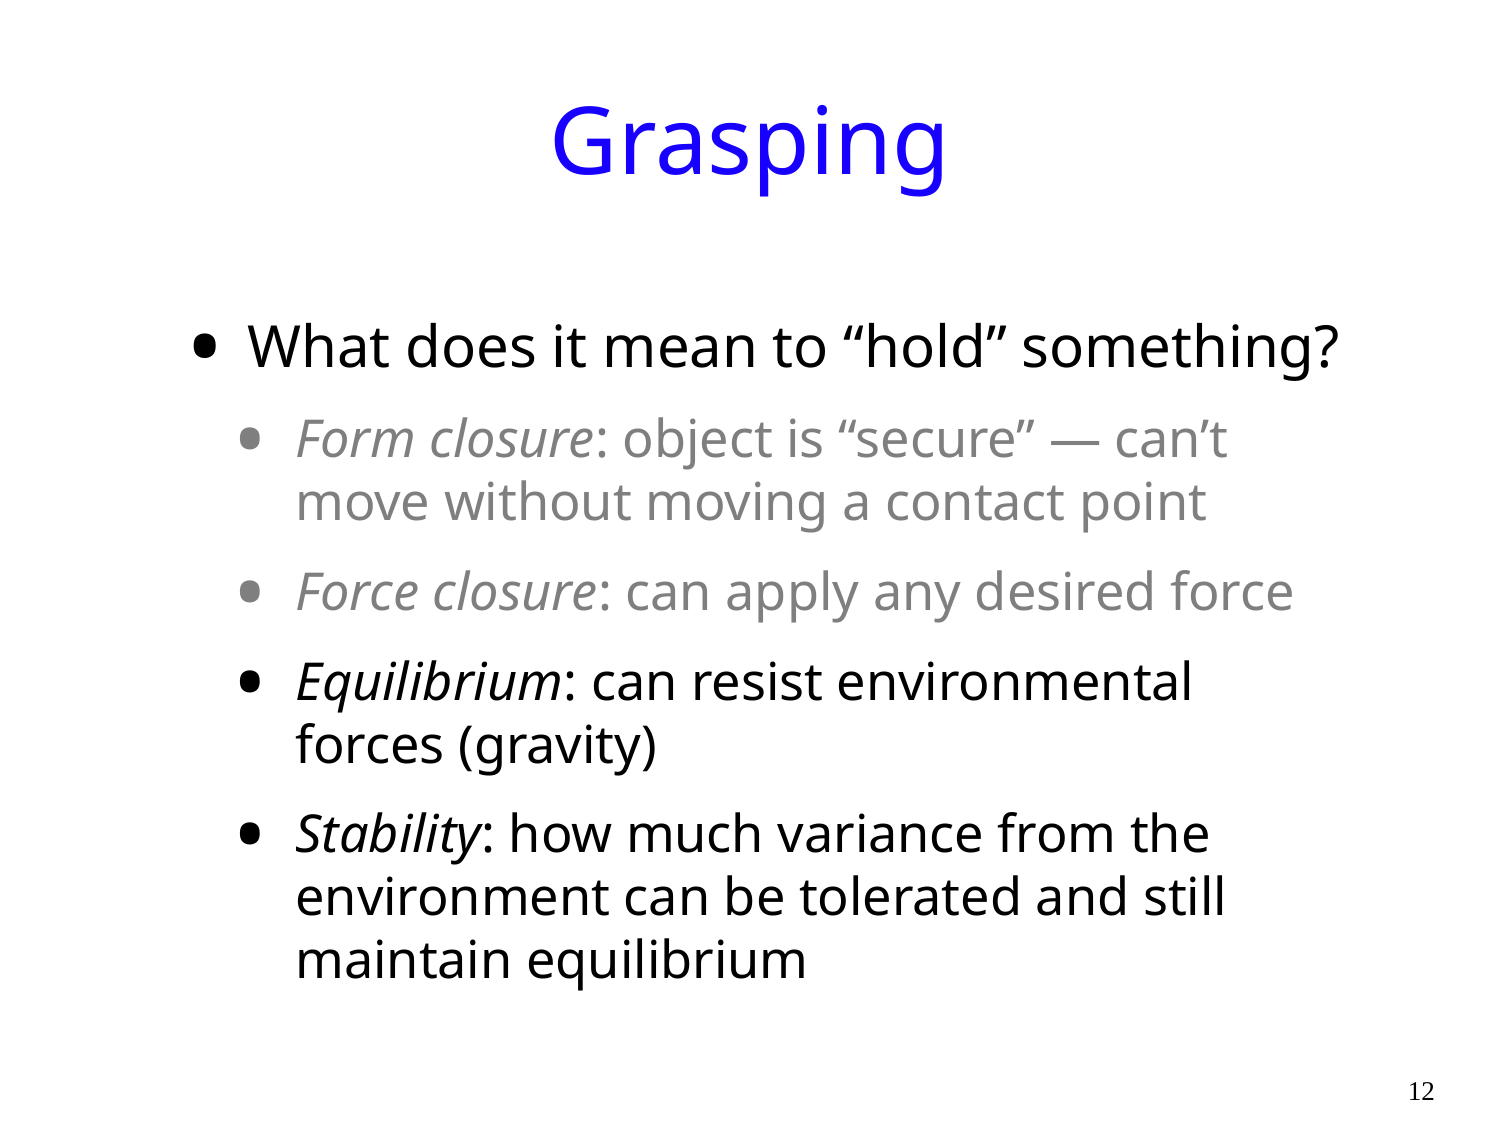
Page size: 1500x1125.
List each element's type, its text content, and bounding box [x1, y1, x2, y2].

list What does it mean to “hold” something? Form closure: object is “secure” — can’t move without moving a contact point Force closure: can apply any desired force Equilibrium: can resist environmental forces (gravity) Stability: how much variance from the environment can be tolerated and still maintain equilibrium [146, 275, 1354, 1023]
title Grasping [146, 21, 1354, 253]
